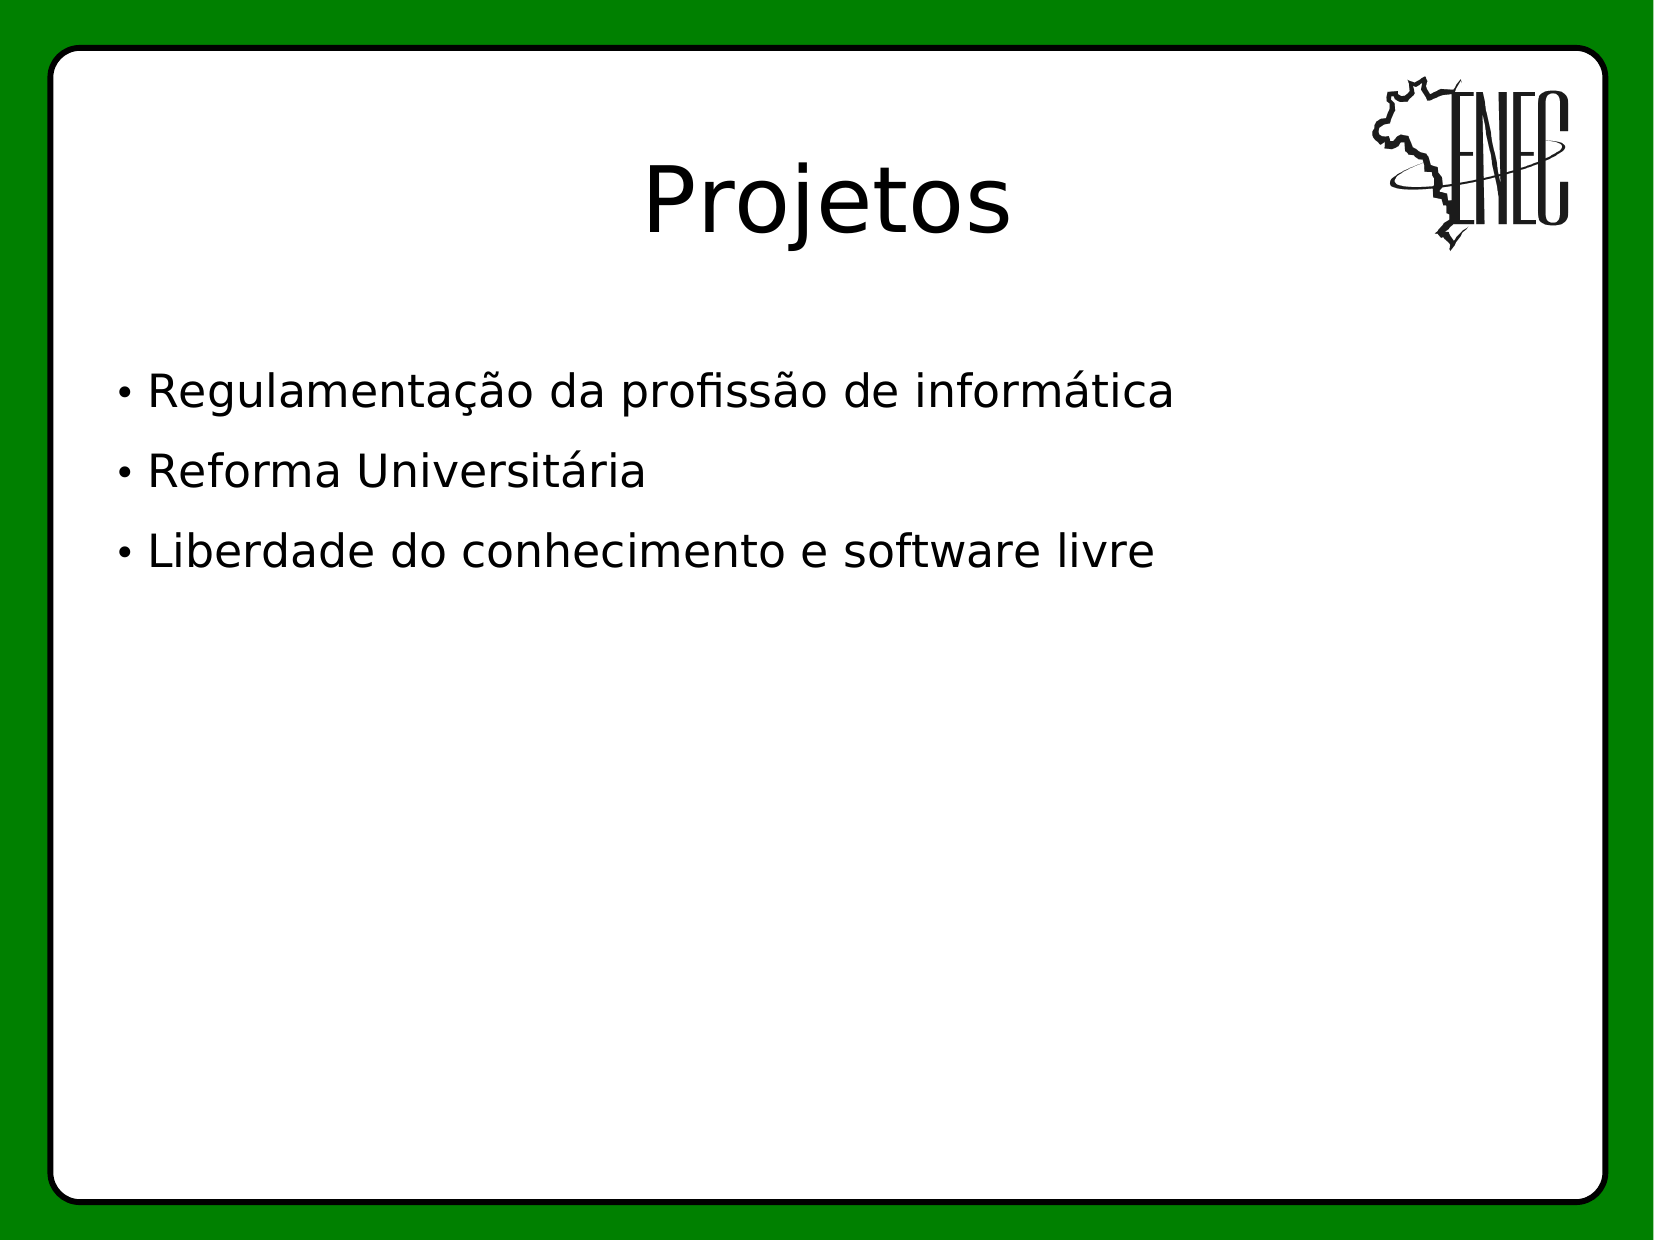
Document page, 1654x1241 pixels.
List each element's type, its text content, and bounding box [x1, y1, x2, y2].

picture [1367, 71, 1574, 273]
list Regulamentação da profissão de informática Reforma Universitária Liberdade do conhecimento e software livre [116, 338, 1529, 1121]
title Projetos [121, 97, 1534, 305]
